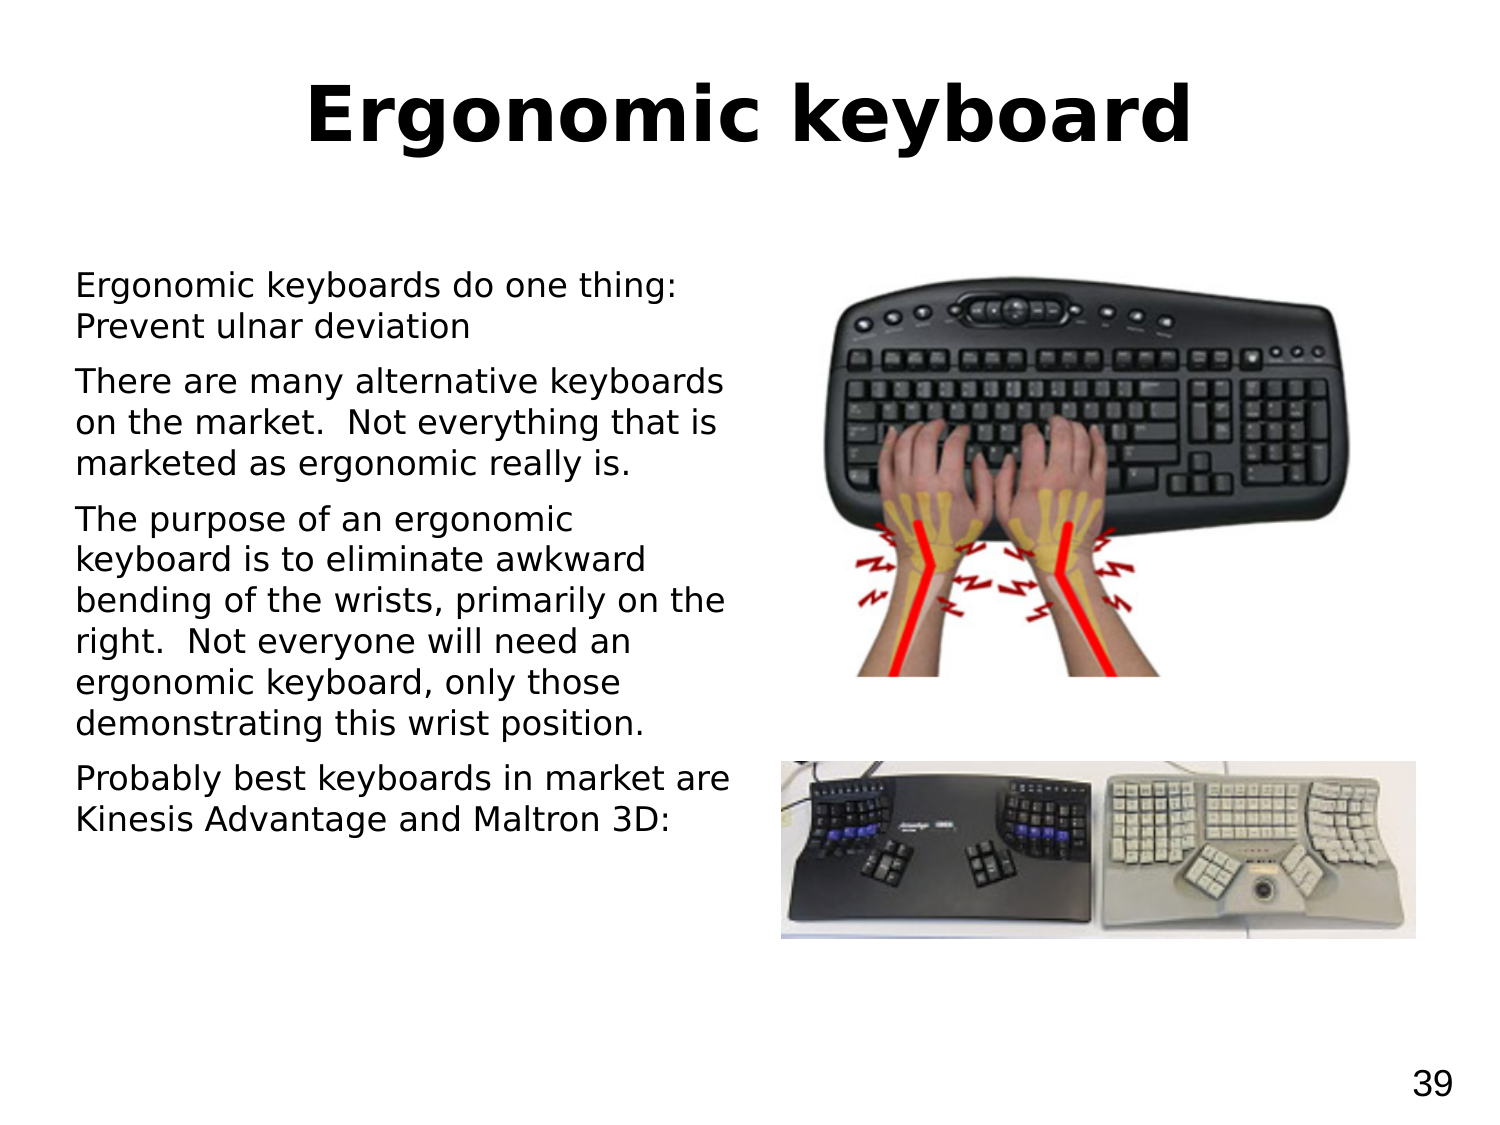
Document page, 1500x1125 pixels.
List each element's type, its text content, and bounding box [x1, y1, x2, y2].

list Ergonomic keyboards do one thing: Prevent ulnar deviation There are many alternative keyboards on the market. Not everything that is marketed as ergonomic really is. The purpose of an ergonomic keyboard is to eliminate awkward bending of the wrists, primarily on the right. Not everyone will need an ergonomic keyboard, only those demonstrating this wrist position. Probably best keyboards in market are Kinesis Advantage and Maltron 3D: [75, 263, 734, 916]
title Ergonomic keyboard [75, 44, 1425, 177]
picture [797, 257, 1360, 680]
picture [781, 761, 1416, 939]
